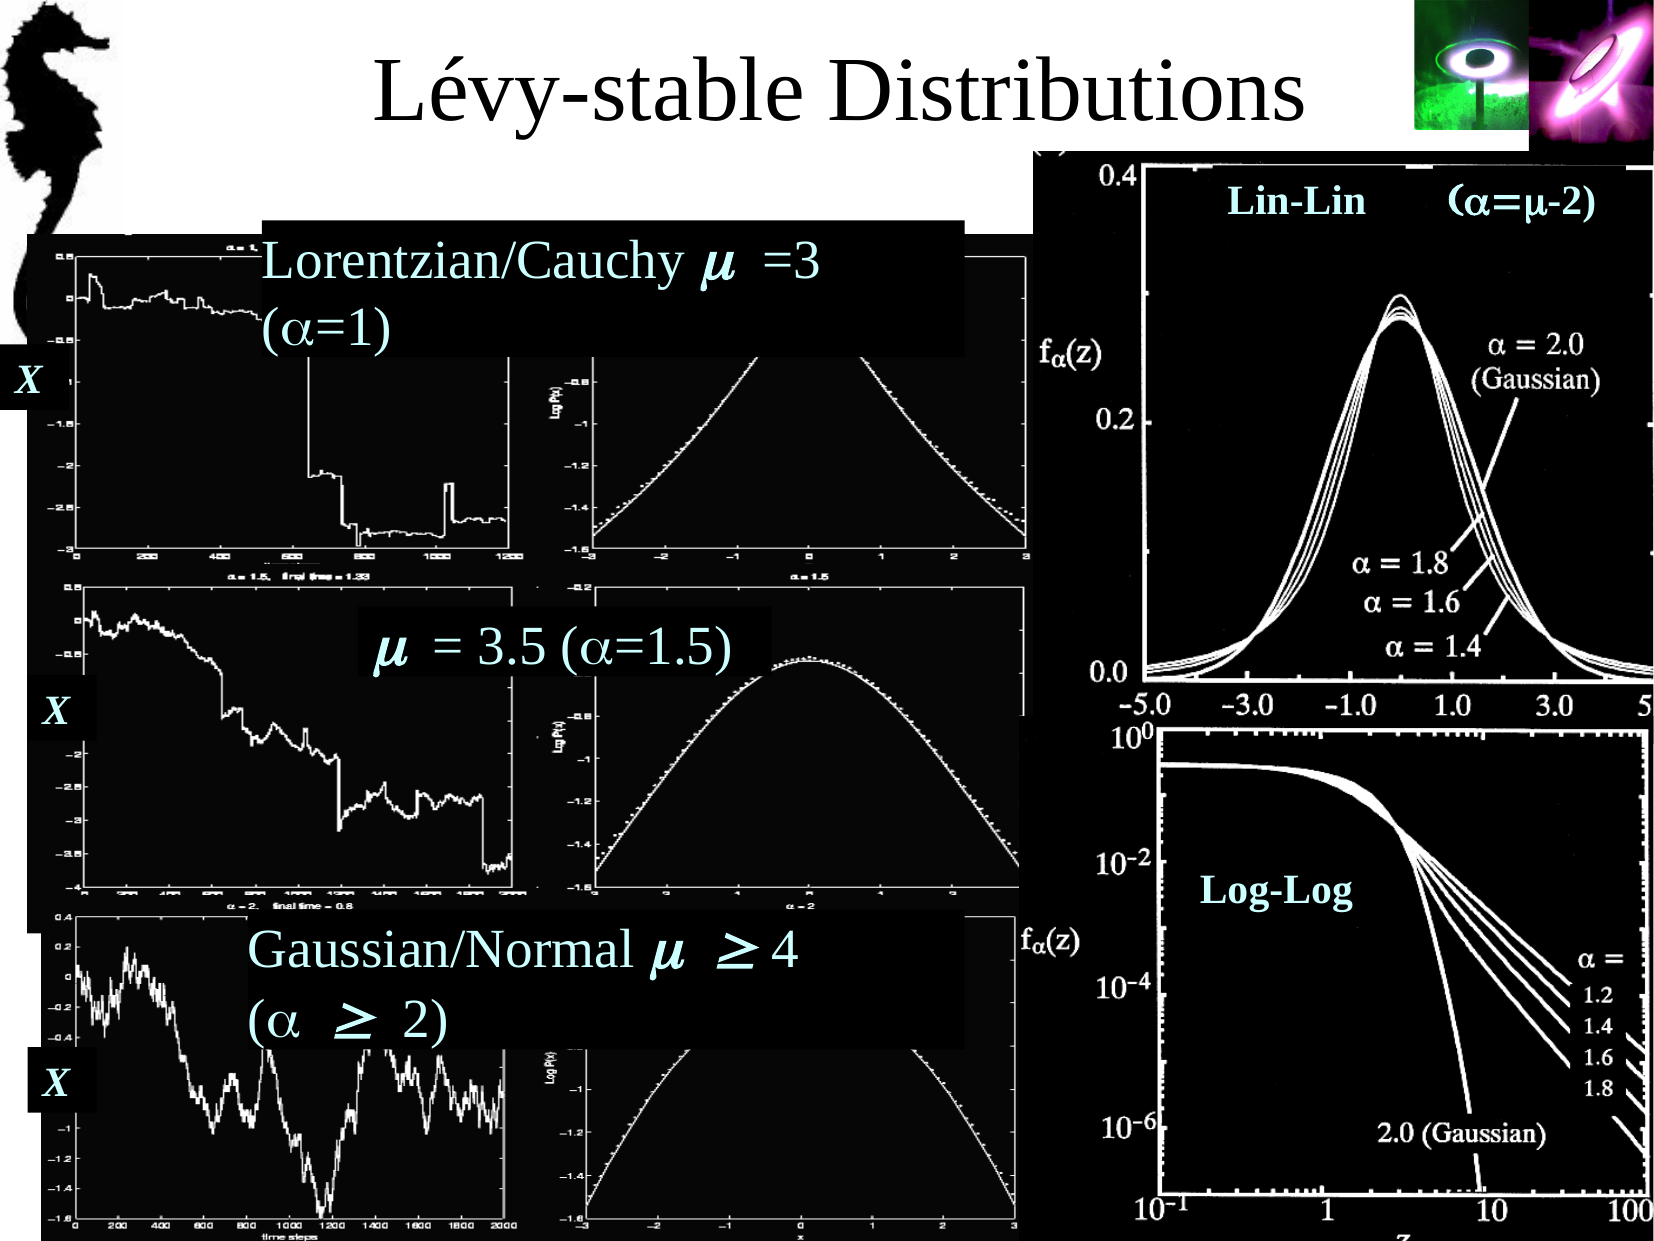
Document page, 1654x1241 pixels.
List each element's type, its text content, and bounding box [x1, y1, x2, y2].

text_box -2) [1432, 165, 1626, 231]
title Lévy-stable Distributions [247, 0, 1433, 180]
text_box Lin-Lin [1212, 165, 1406, 231]
text_box X [27, 675, 97, 741]
text_box X [27, 1047, 97, 1113]
text_box Log-Log [1185, 854, 1406, 920]
text_box Gaussian/Normal   4 (2) [247, 909, 965, 1050]
text_box  = 3.5 (=1.5) [358, 606, 772, 677]
picture [0, 0, 1654, 1241]
text_box X [0, 344, 69, 410]
text_box Lorentzian/Cauchy =3 (=1) [261, 220, 965, 357]
